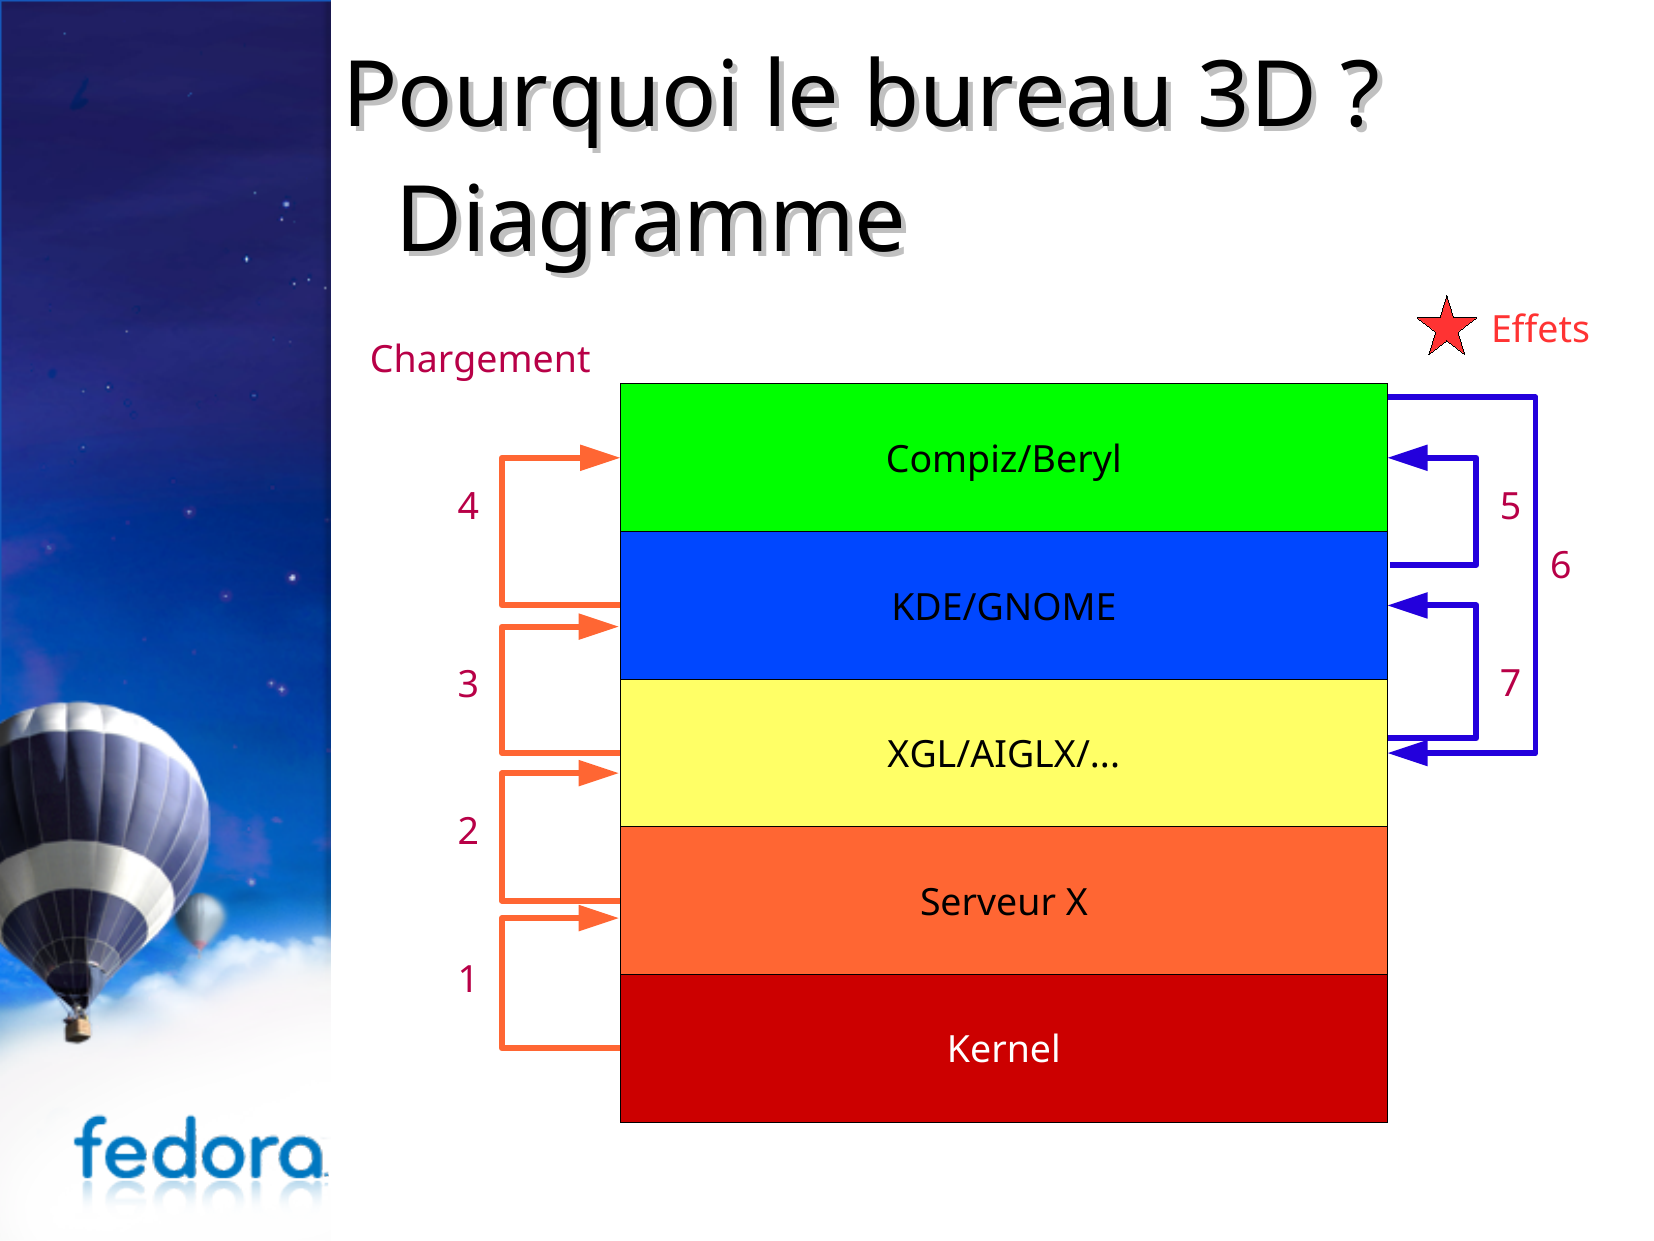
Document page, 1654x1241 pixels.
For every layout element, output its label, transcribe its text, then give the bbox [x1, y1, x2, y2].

text_box Effets [1476, 295, 1603, 356]
text_box XGL/AIGLX/... [620, 680, 1388, 827]
text_box [1417, 295, 1477, 355]
text_box Kernel [620, 975, 1388, 1123]
picture [0, 0, 331, 1241]
text_box 1 [442, 945, 494, 1006]
text_box Chargement [355, 324, 591, 385]
text_box KDE/GNOME [620, 532, 1388, 680]
title Pourquoi le bureau 3D ? Diagramme [331, 42, 1571, 264]
text_box Compiz/Beryl [620, 383, 1388, 532]
text_box 7 [1485, 648, 1536, 709]
text_box 2 [442, 797, 494, 858]
text_box 3 [442, 649, 494, 710]
text_box 6 [1535, 531, 1586, 592]
text_box 5 [1485, 472, 1532, 533]
text_box Serveur X [620, 827, 1388, 975]
text_box 4 [442, 472, 494, 533]
